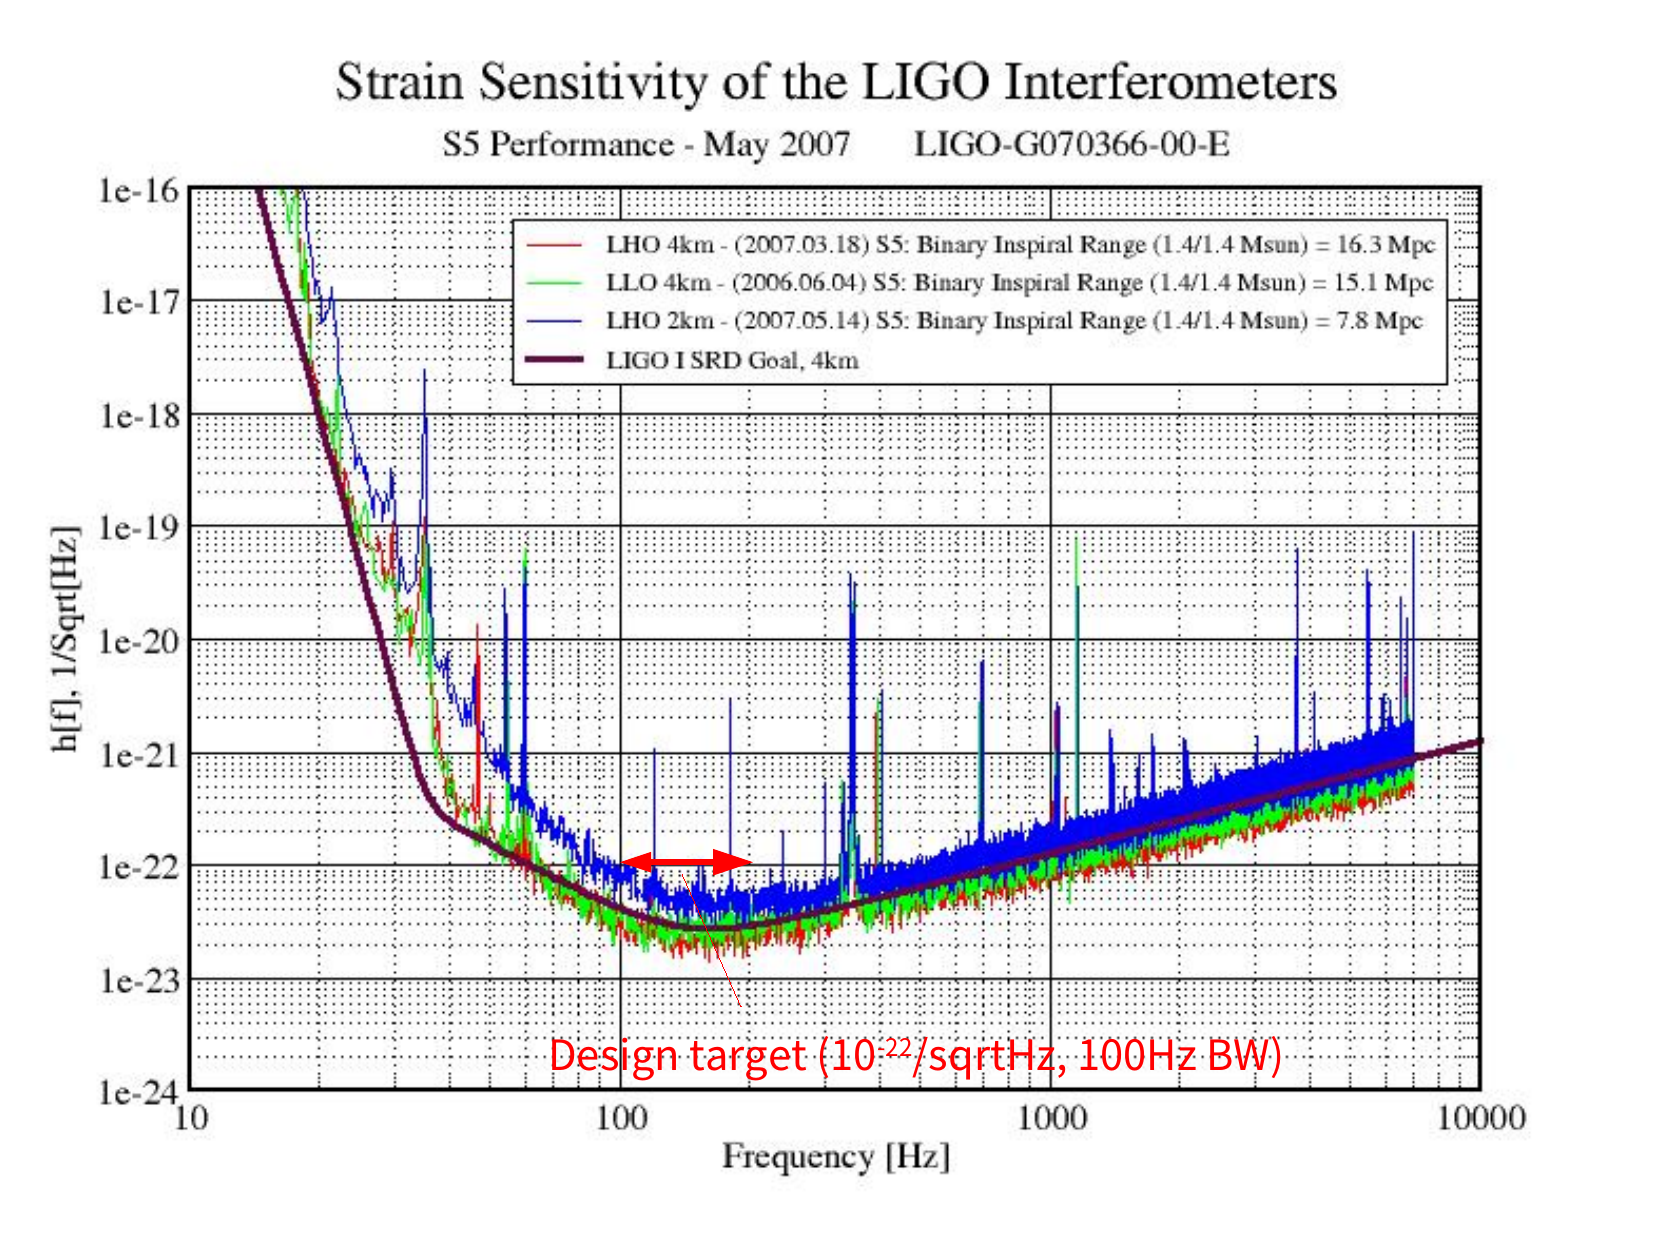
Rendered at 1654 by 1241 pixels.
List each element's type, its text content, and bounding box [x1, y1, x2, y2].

text_box Design target (10-22/sqrtHz, 100Hz BW) [453, 1021, 1316, 1069]
picture [0, 0, 1654, 1241]
